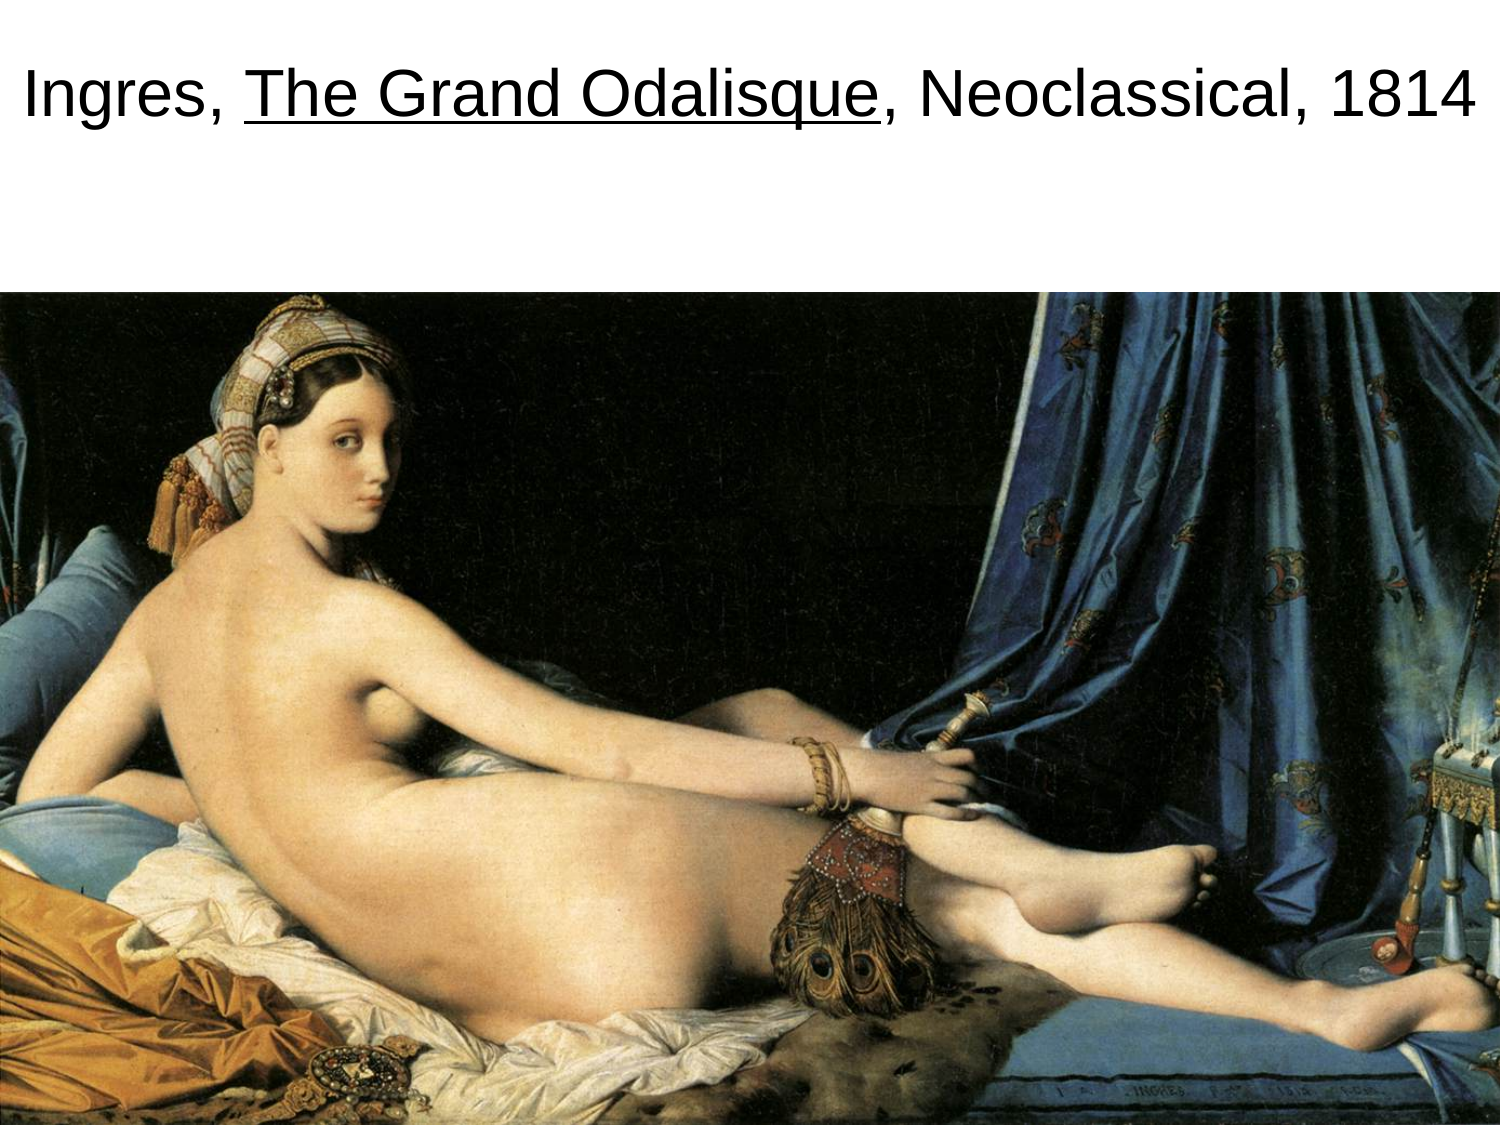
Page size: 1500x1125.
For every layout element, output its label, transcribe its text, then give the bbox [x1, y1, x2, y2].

picture [0, 292, 1500, 1125]
title Ingres, The Grand Odalisque, Neoclassical, 1814 [0, 0, 1500, 188]
